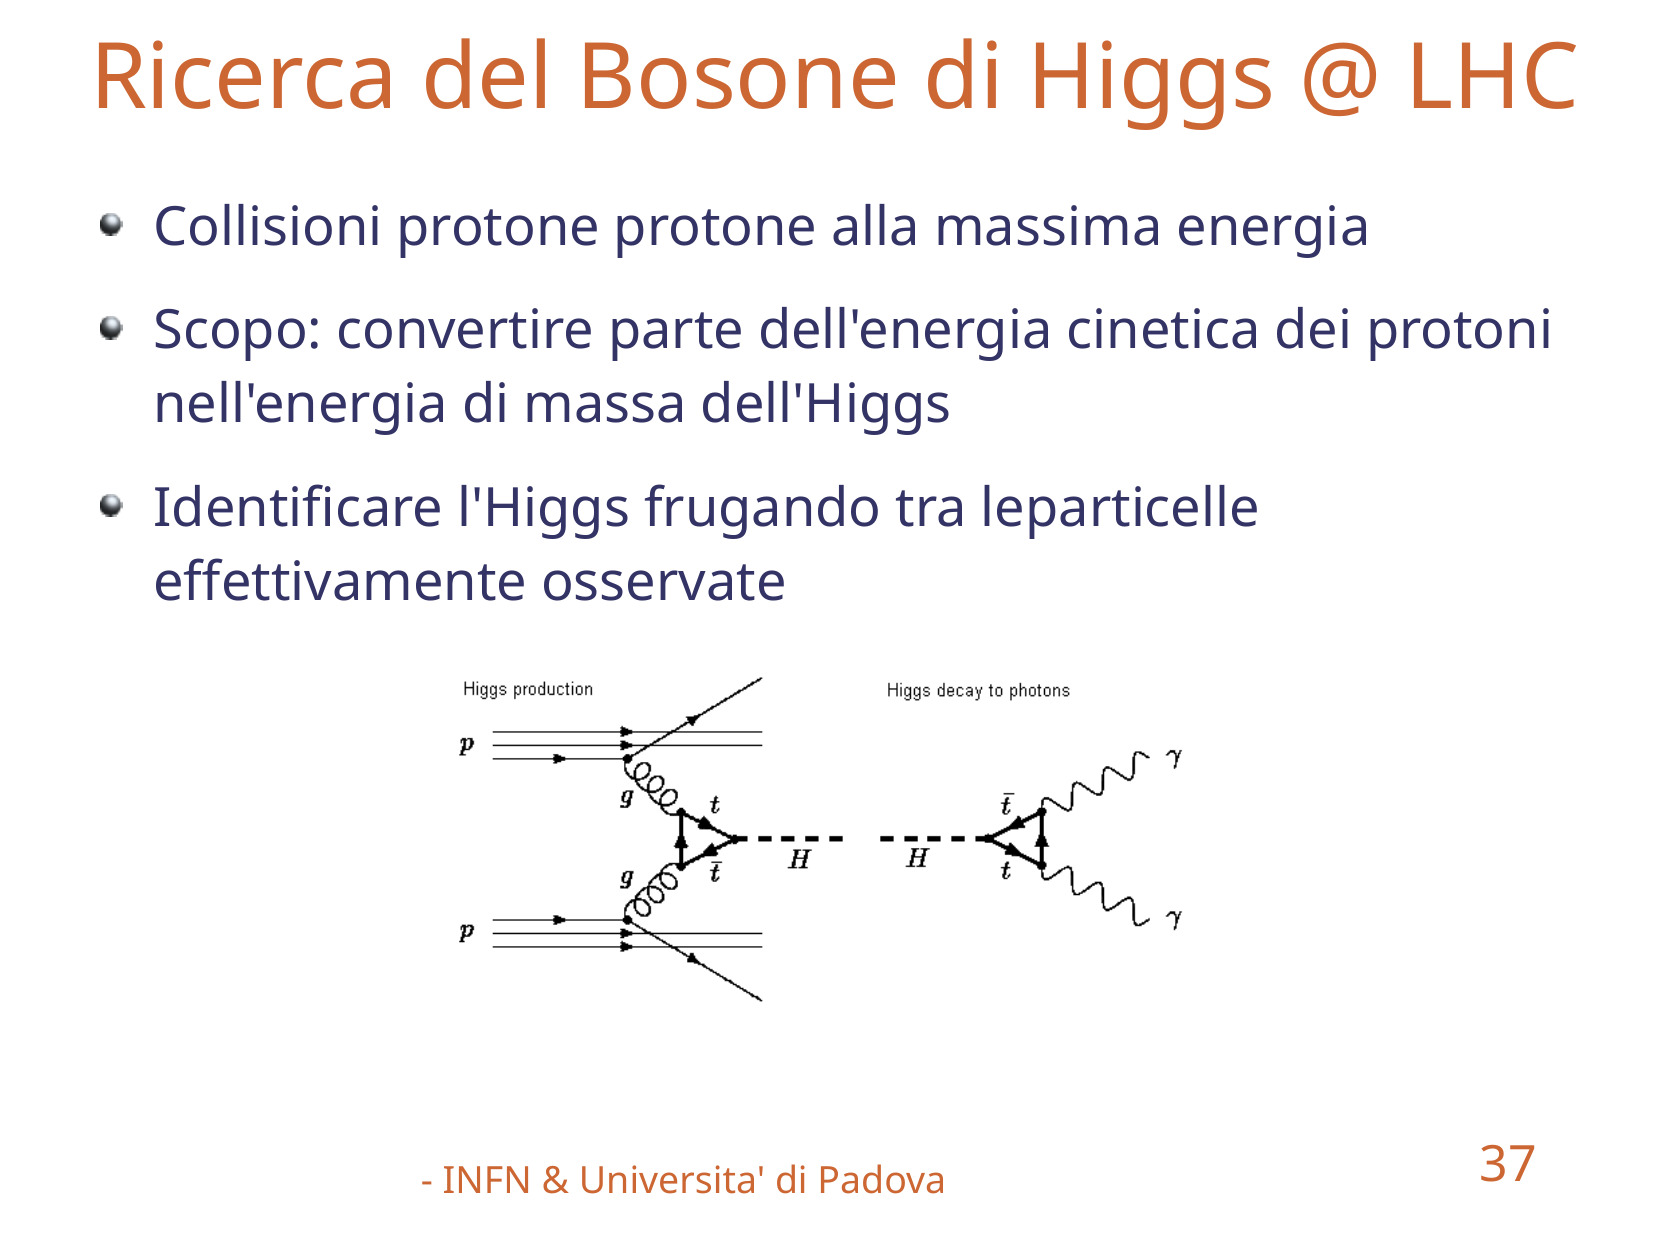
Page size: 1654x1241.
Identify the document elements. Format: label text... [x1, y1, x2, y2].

list Collisioni protone protone alla massima energia Scopo: convertire parte dell'energia cinetica dei protoni nell'energia di massa dell'Higgs Identificare l'Higgs frugando tra leparticelle effettivamente osservate [82, 187, 1571, 1094]
picture [442, 671, 1225, 1027]
title Ricerca del Bosone di Higgs @ LHC [29, 4, 1642, 142]
